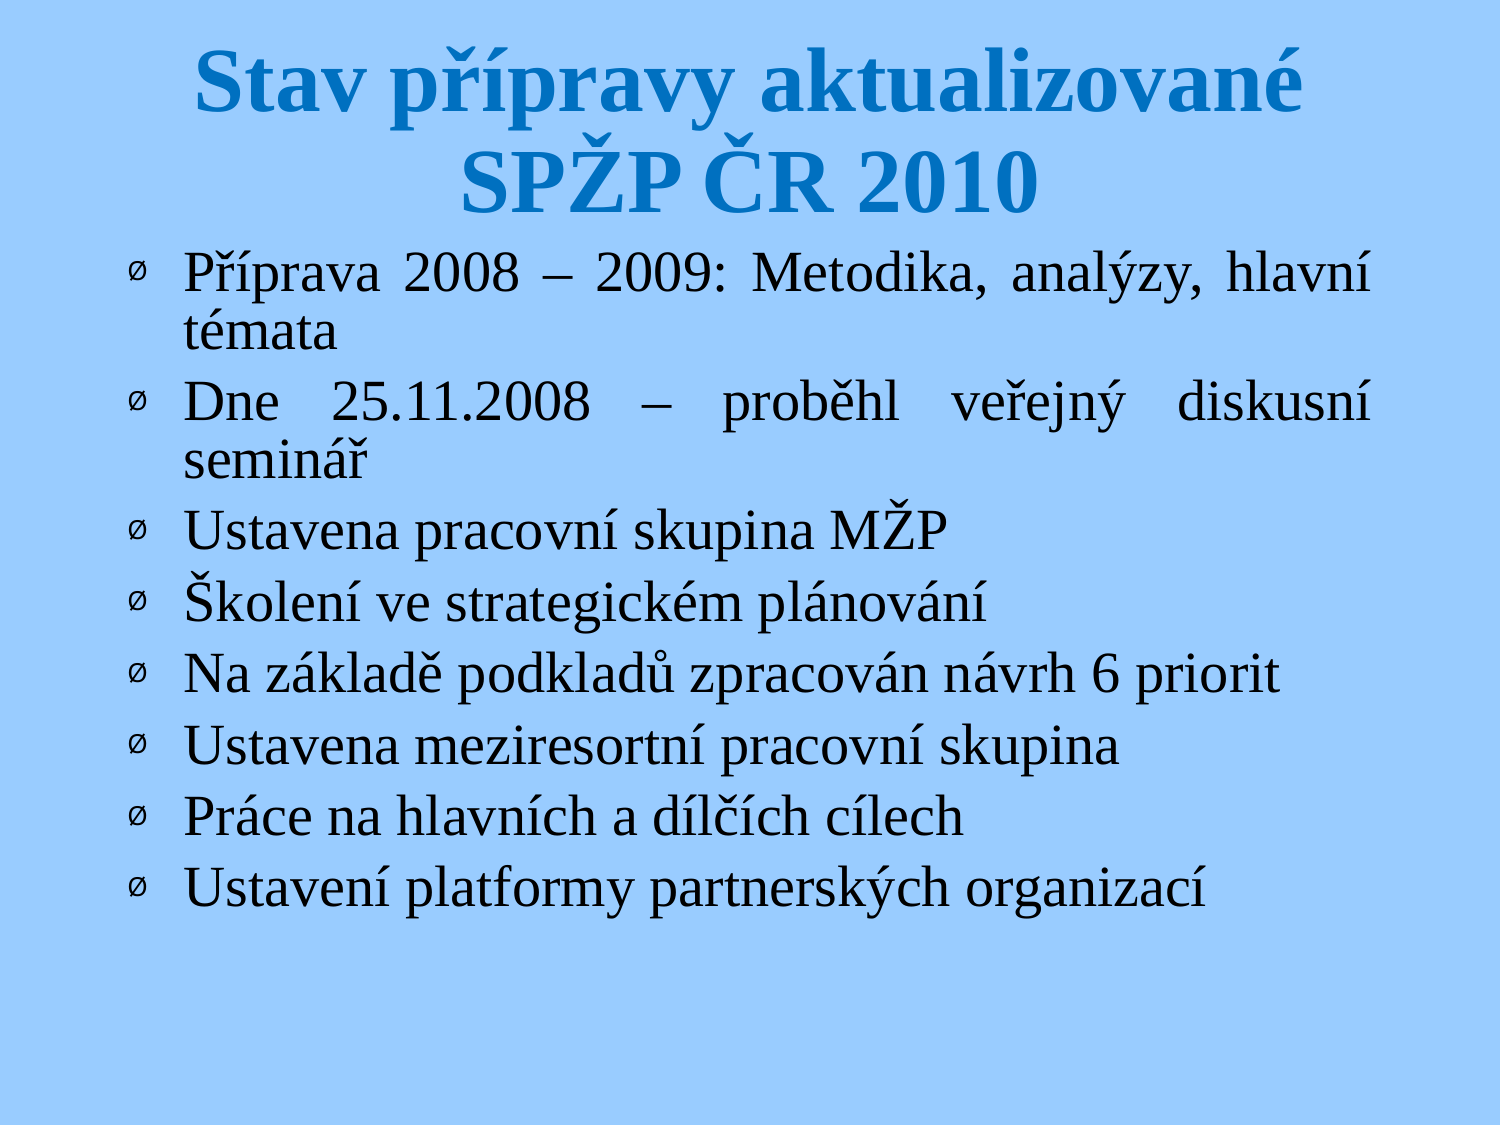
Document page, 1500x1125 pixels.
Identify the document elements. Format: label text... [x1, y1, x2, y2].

list Příprava 2008 – 2009: Metodika, analýzy, hlavní témata Dne 25.11.2008 – proběhl veřejný diskusní seminář Ustavena pracovní skupina MŽP Školení ve strategickém plánování Na základě podkladů zpracován návrh 6 priorit Ustavena meziresortní pracovní skupina Práce na hlavních a dílčích cílech Ustavení platformy partnerských organizací [112, 237, 1388, 963]
title Stav přípravy aktualizované SPŽP ČR 2010 [112, 37, 1388, 225]
